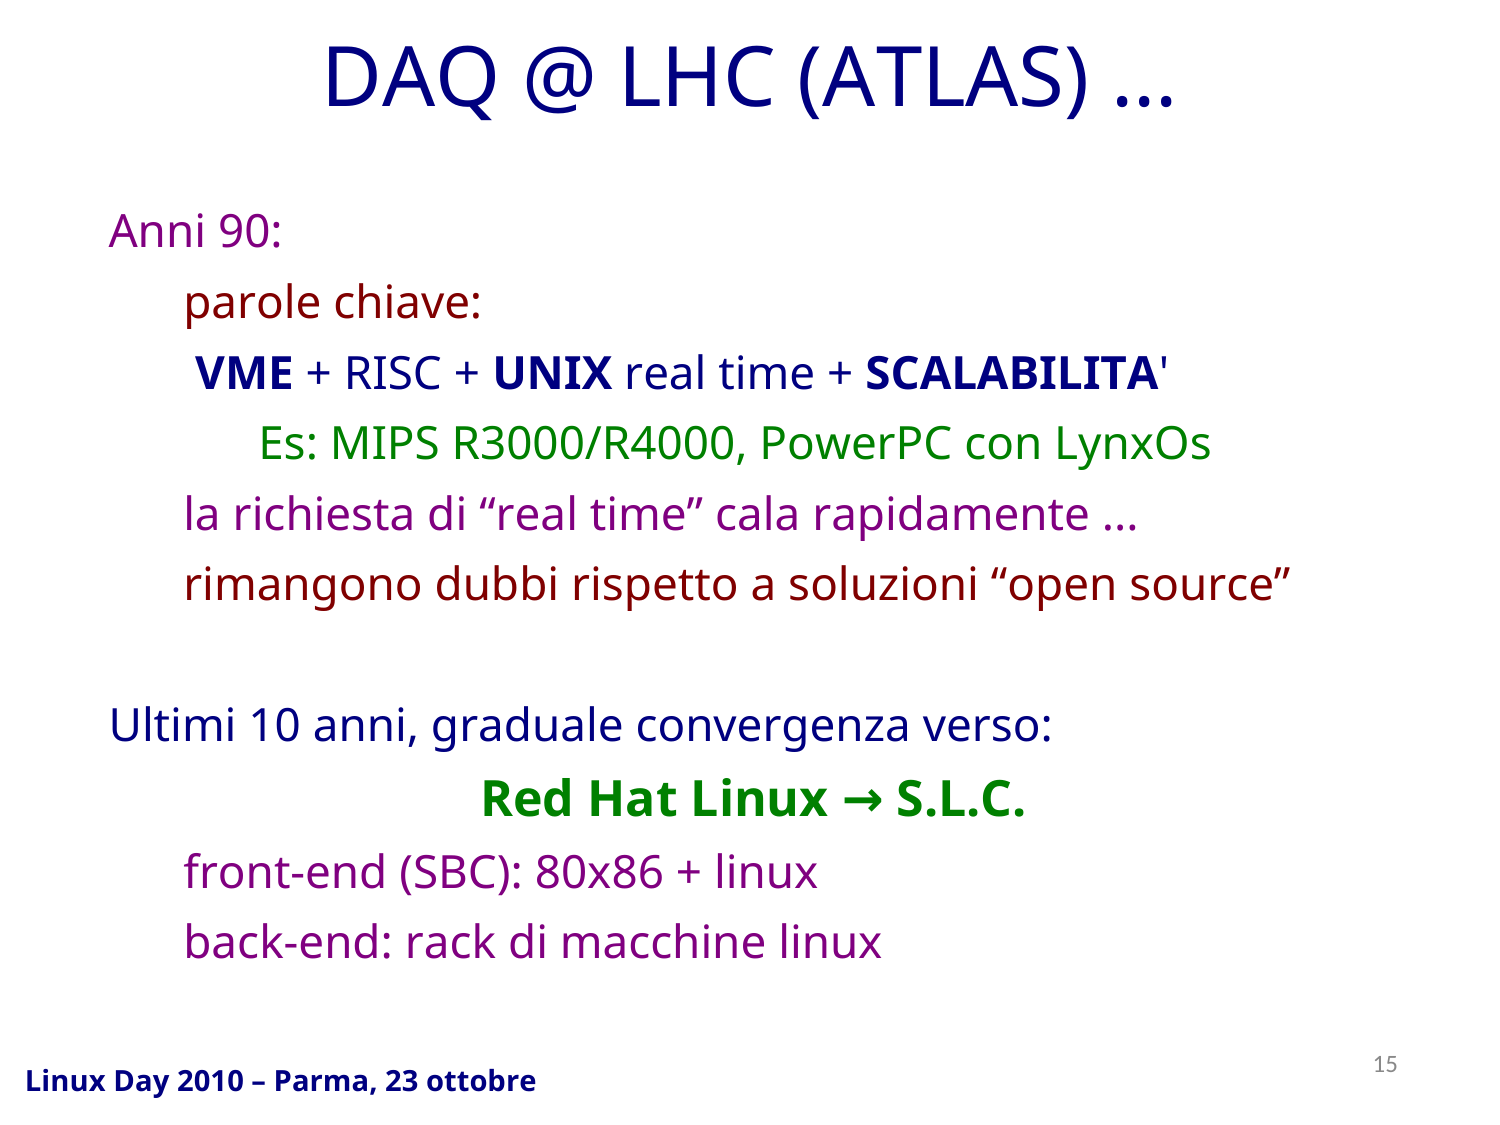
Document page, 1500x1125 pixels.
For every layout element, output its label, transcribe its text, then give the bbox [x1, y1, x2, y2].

subtitle Anni 90: parole chiave: VME + RISC + UNIX real time + SCALABILITA' Es: MIPS R3000/R4000, PowerPC con LynxOs la richiesta di “real time” cala rapidamente ... rimangono dubbi rispetto a soluzioni “open source” Ultimi 10 anni, graduale convergenza verso: Red Hat Linux → S.L.C. front-end (SBC): 80x86 + linux back-end: rack di macchine linux [108, 153, 1399, 1019]
text_box DAQ @ LHC (ATLAS) ... [41, 0, 1459, 132]
